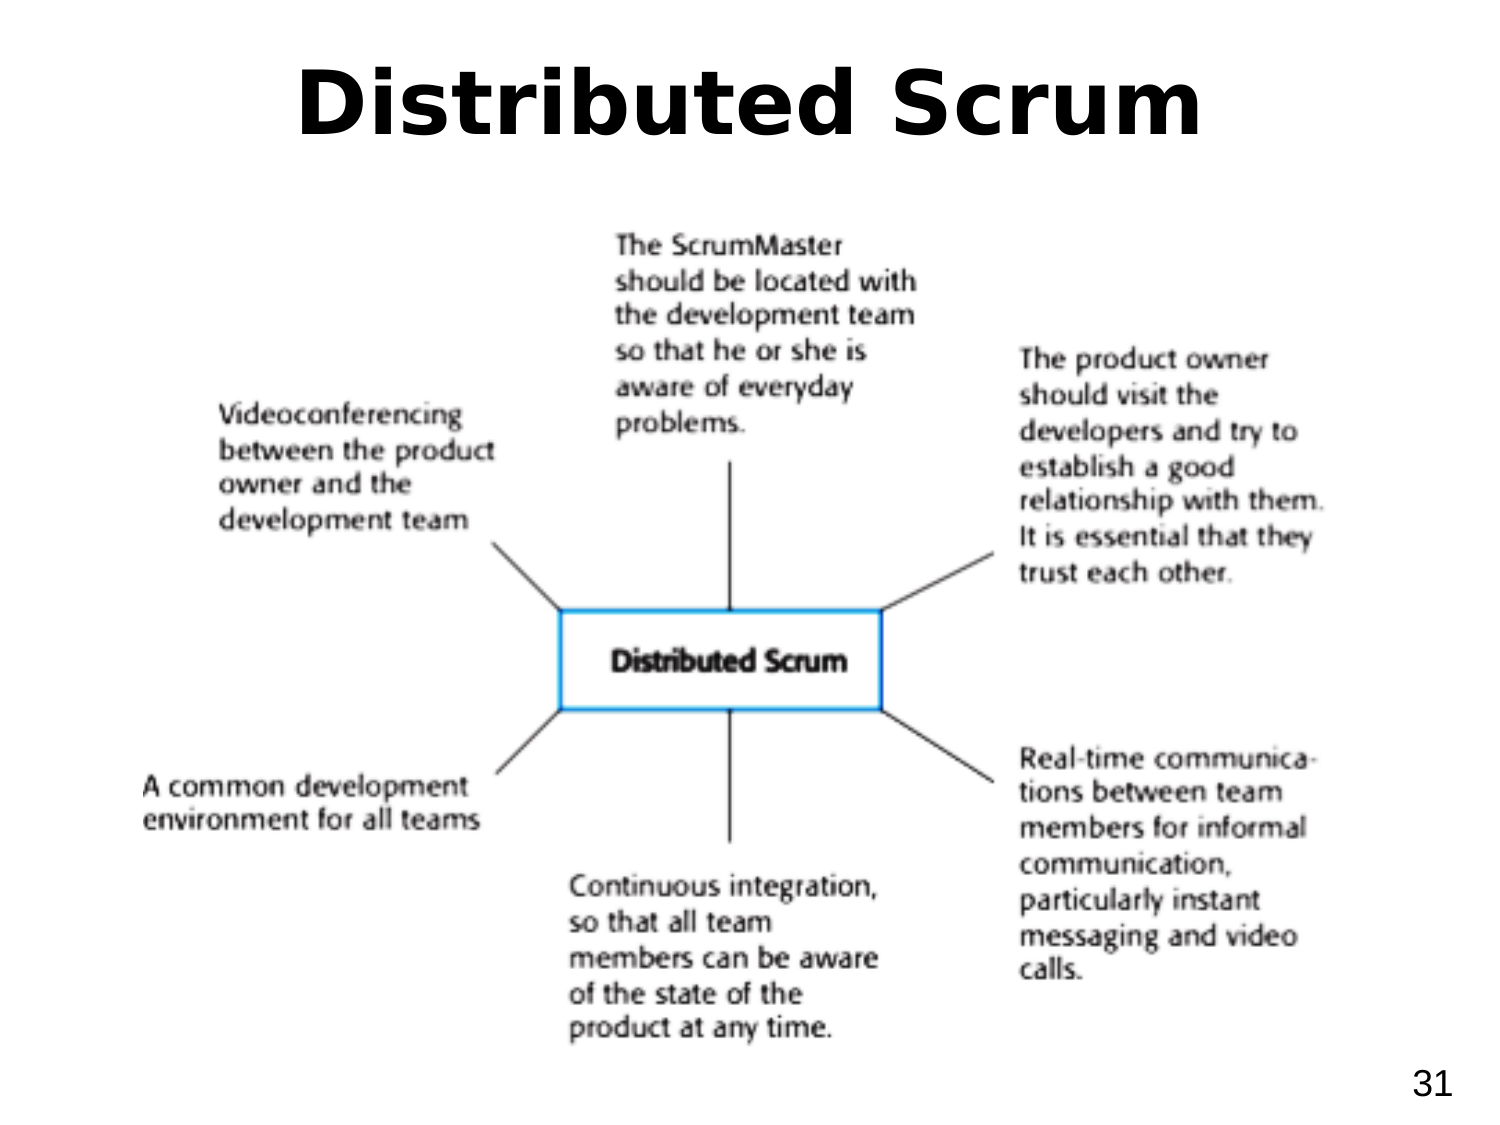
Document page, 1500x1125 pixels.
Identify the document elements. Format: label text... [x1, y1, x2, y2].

picture [143, 206, 1357, 1063]
title Distributed Scrum [75, 33, 1425, 166]
